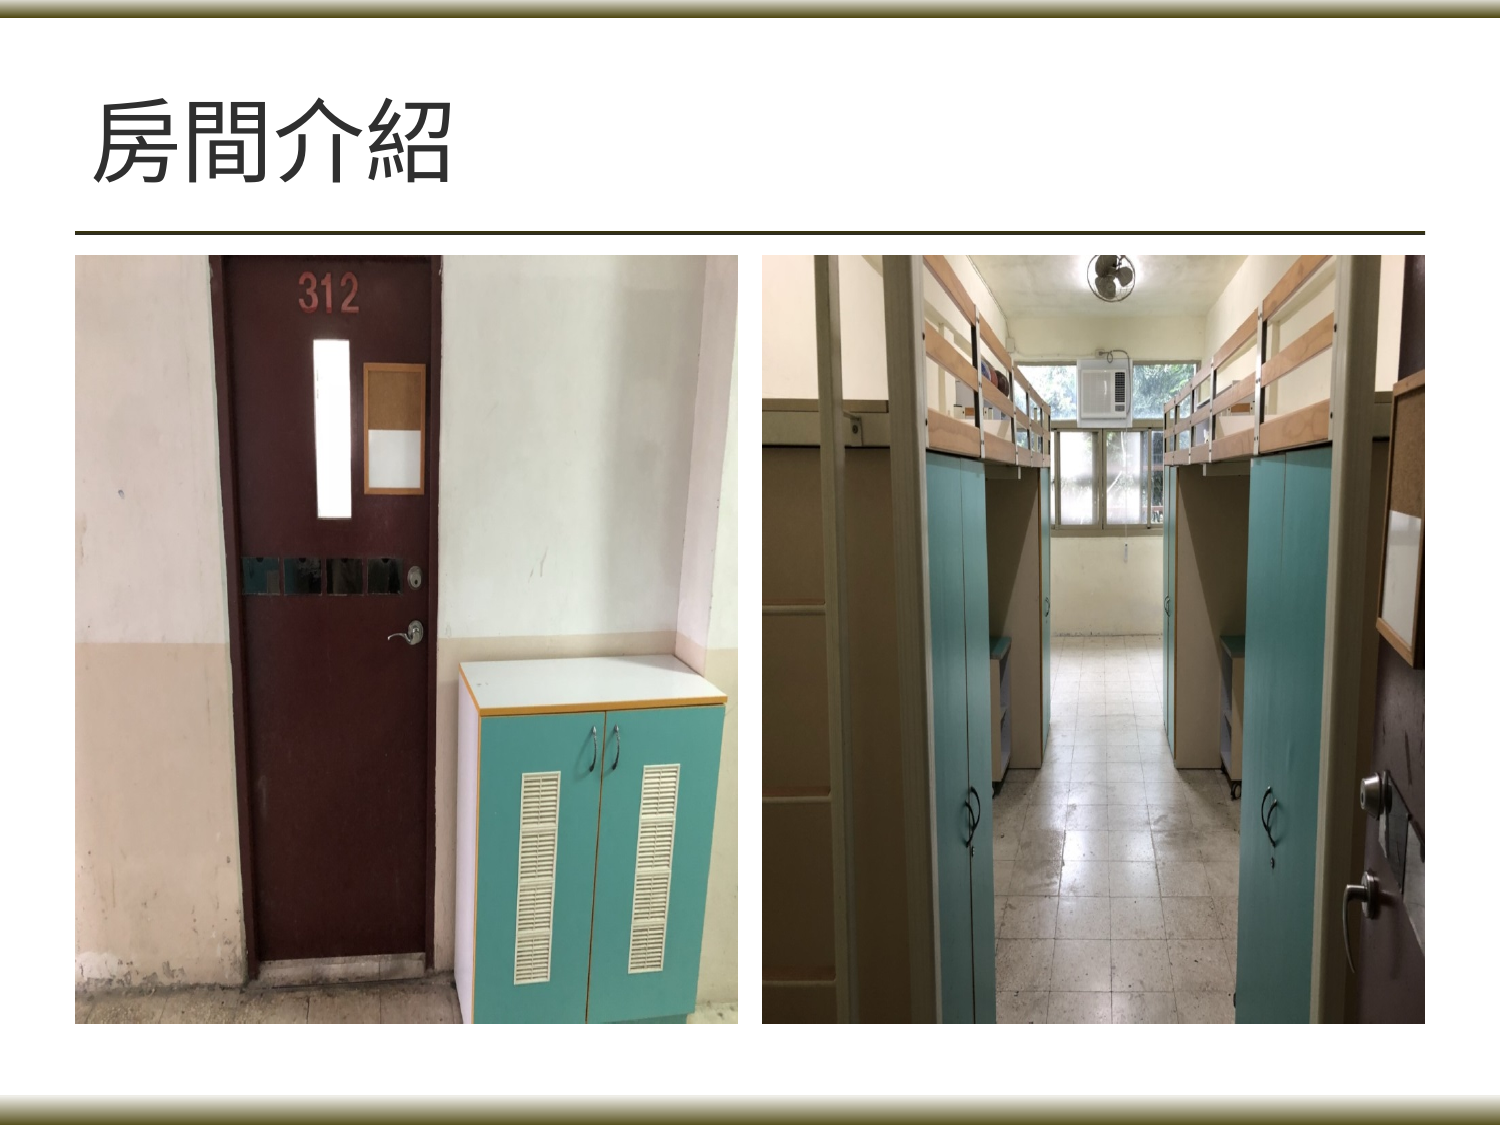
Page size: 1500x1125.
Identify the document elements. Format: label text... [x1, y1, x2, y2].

picture [762, 255, 1425, 1024]
picture [75, 255, 738, 1024]
title 房間介紹 [75, 45, 1426, 233]
